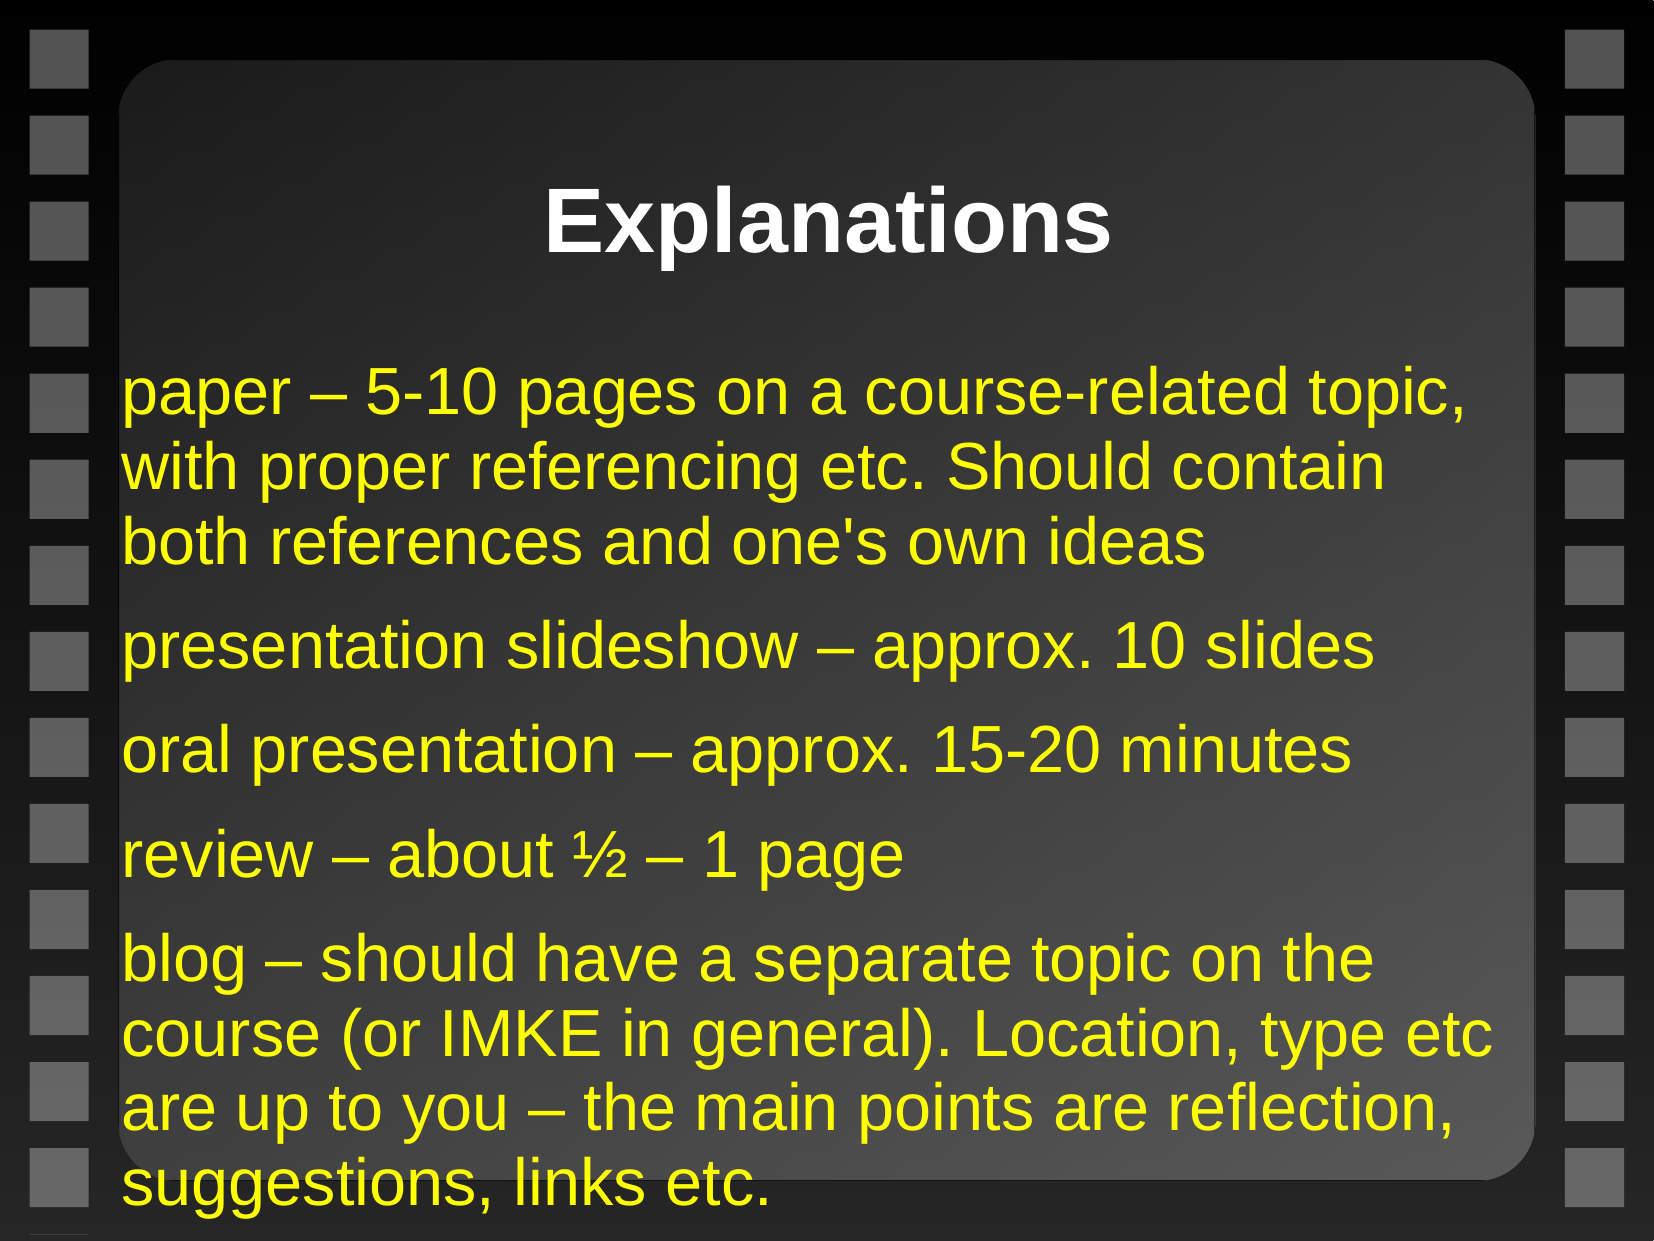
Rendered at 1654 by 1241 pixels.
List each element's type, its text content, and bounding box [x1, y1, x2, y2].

title Explanations [123, 117, 1536, 325]
list paper – 5-10 pages on a course-related topic, with proper referencing etc. Should contain both references and one's own ideas presentation slideshow – approx. 10 slides oral presentation – approx. 15-20 minutes review – about ½ – 1 page blog – should have a separate topic on the course (or IMKE in general). Location, type etc are up to you – the main points are reflection, suggestions, links etc. [121, 354, 1534, 1220]
